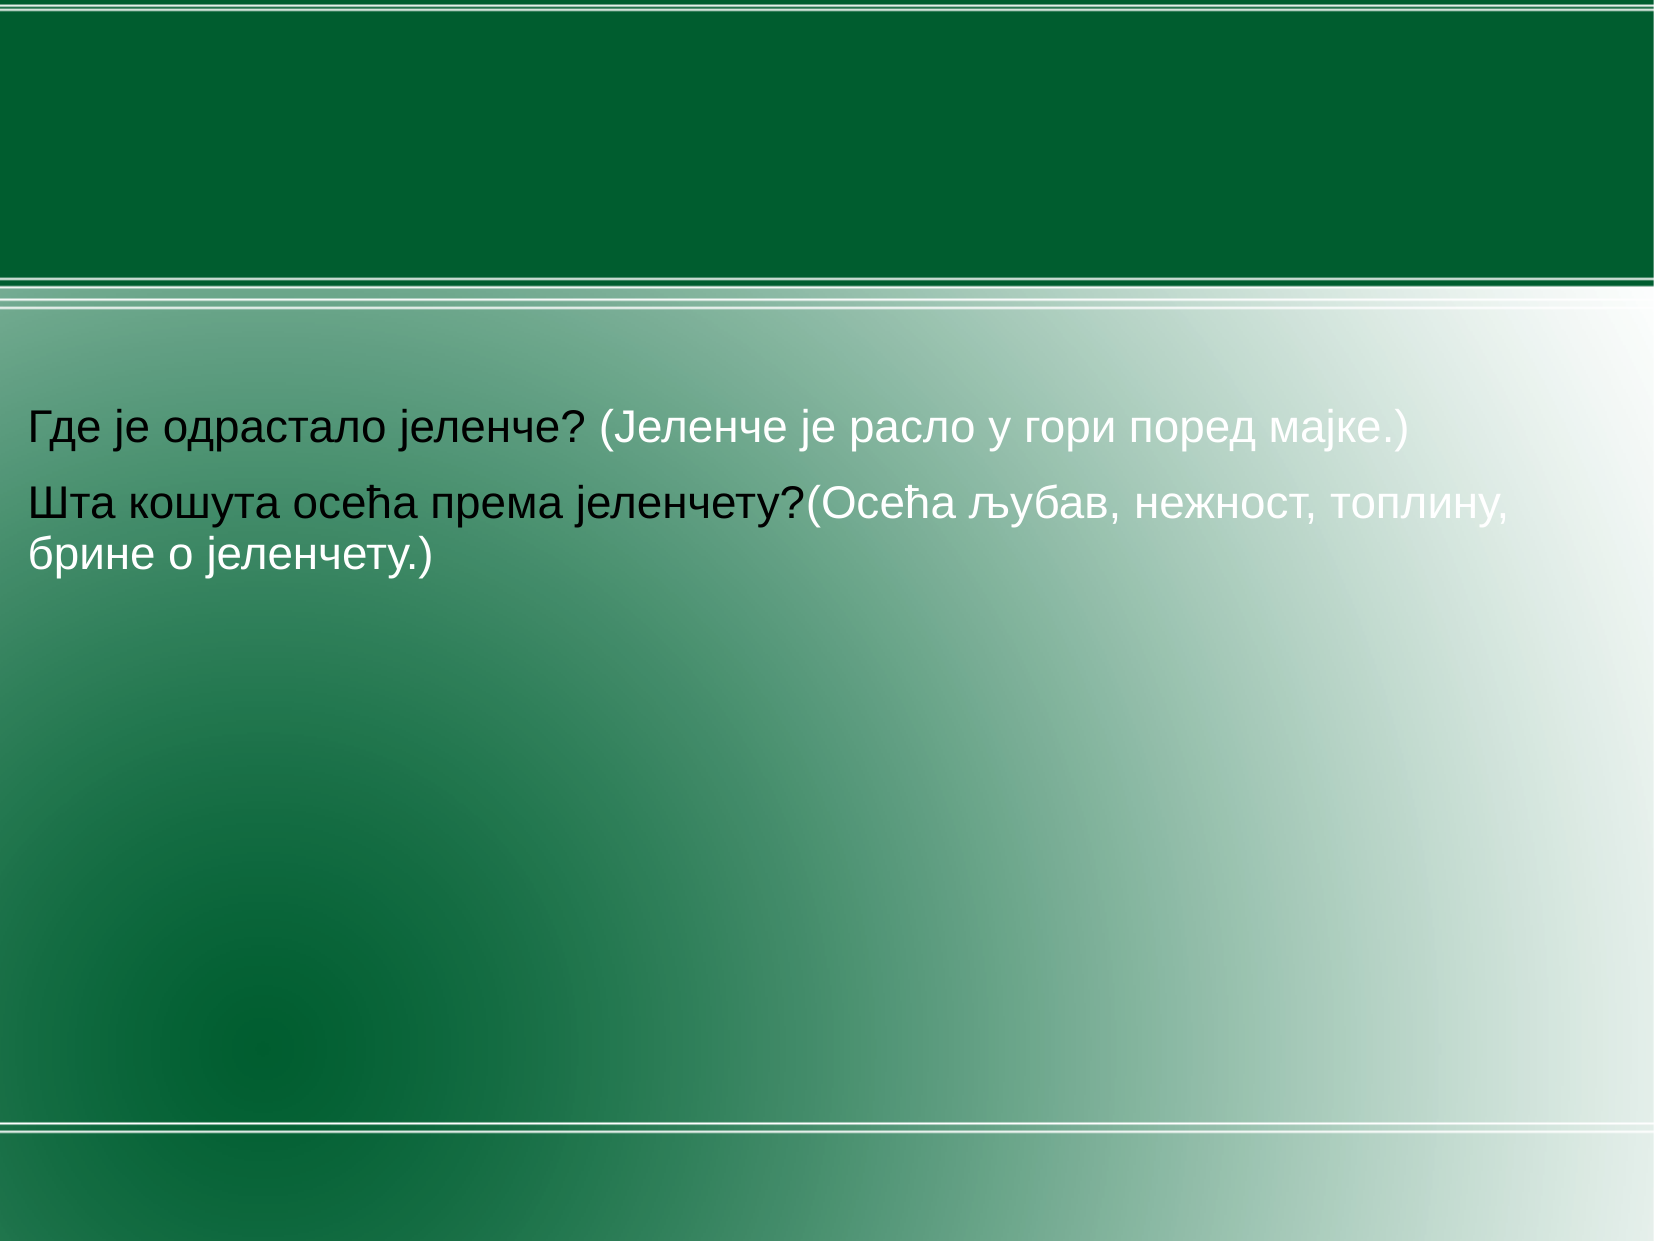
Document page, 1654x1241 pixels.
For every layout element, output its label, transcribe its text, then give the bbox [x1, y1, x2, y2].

text_box Где је одрастало јеленче? (Јеленче је расло у гори поред мајке.) Шта кошута осећа према јеленчету?(Осећа љубав, нежност, топлину, брине о јеленчету.) [12, 393, 1654, 669]
picture [0, 0, 1654, 1241]
